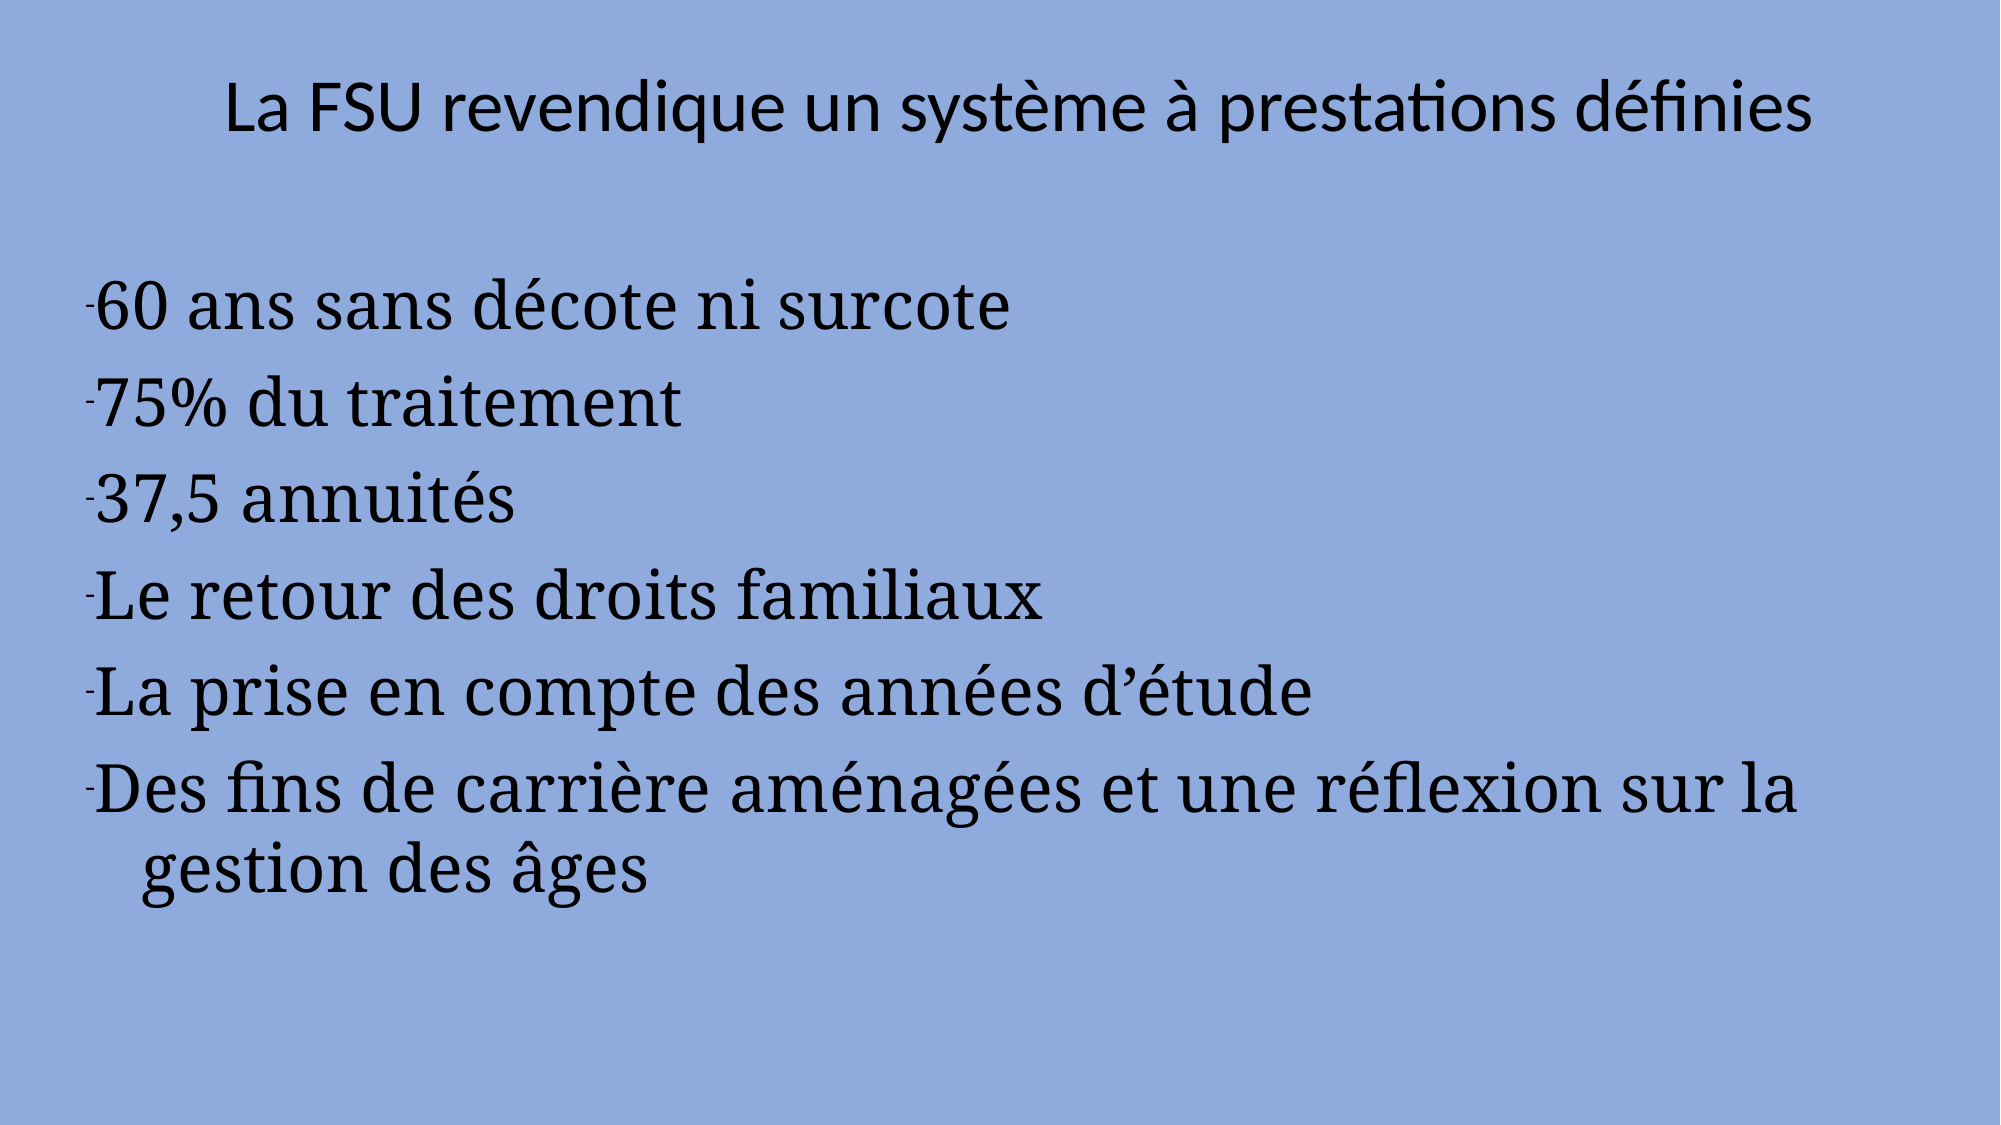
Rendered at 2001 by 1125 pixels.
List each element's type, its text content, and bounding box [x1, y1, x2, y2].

text_box 60 ans sans décote ni surcote 75% du traitement 37,5 annuités Le retour des droits familiaux La prise en compte des années d’étude Des fins de carrière aménagées et une réflexion sur la gestion des âges [70, 255, 1931, 1006]
text_box La FSU revendique un système à prestations définies [39, 42, 2000, 161]
